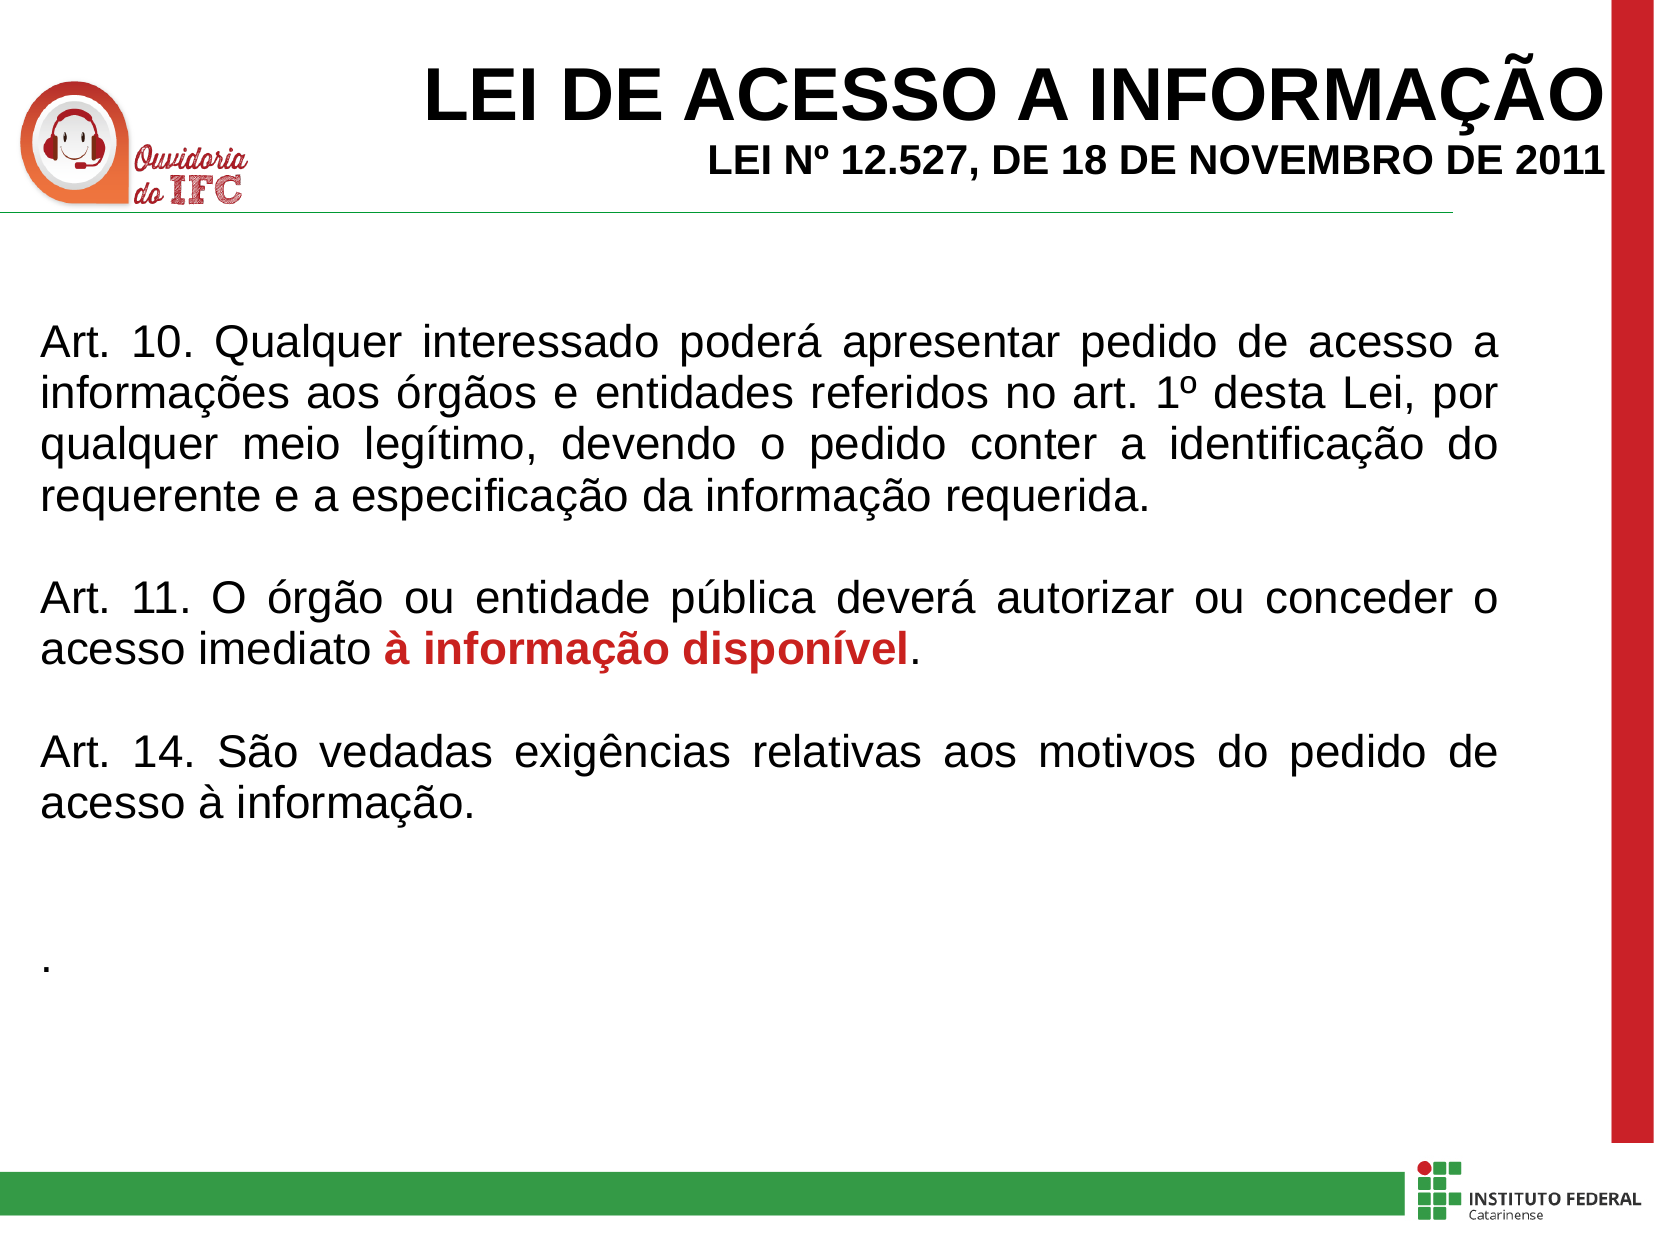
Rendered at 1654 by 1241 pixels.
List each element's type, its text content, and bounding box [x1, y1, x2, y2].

text_box Art. 10. Qualquer interessado poderá apresentar pedido de acesso a informações aos órgãos e entidades referidos no art. 1º desta Lei, por qualquer meio legítimo, devendo o pedido conter a identificação do requerente e a especificação da informação requerida. Art. 11. O órgão ou entidade pública deverá autorizar ou conceder o acesso imediato à informação disponível. Art. 14. São vedadas exigências relativas aos motivos do pedido de acesso à informação. . [25, 308, 1516, 1241]
picture [0, 0, 1654, 1241]
subtitle [25, 248, 1585, 1241]
title LEI DE ACESSO A INFORMAÇÃO LEI Nº 12.527, DE 18 DE NOVEMBRO DE 2011 [35, 35, 1607, 201]
